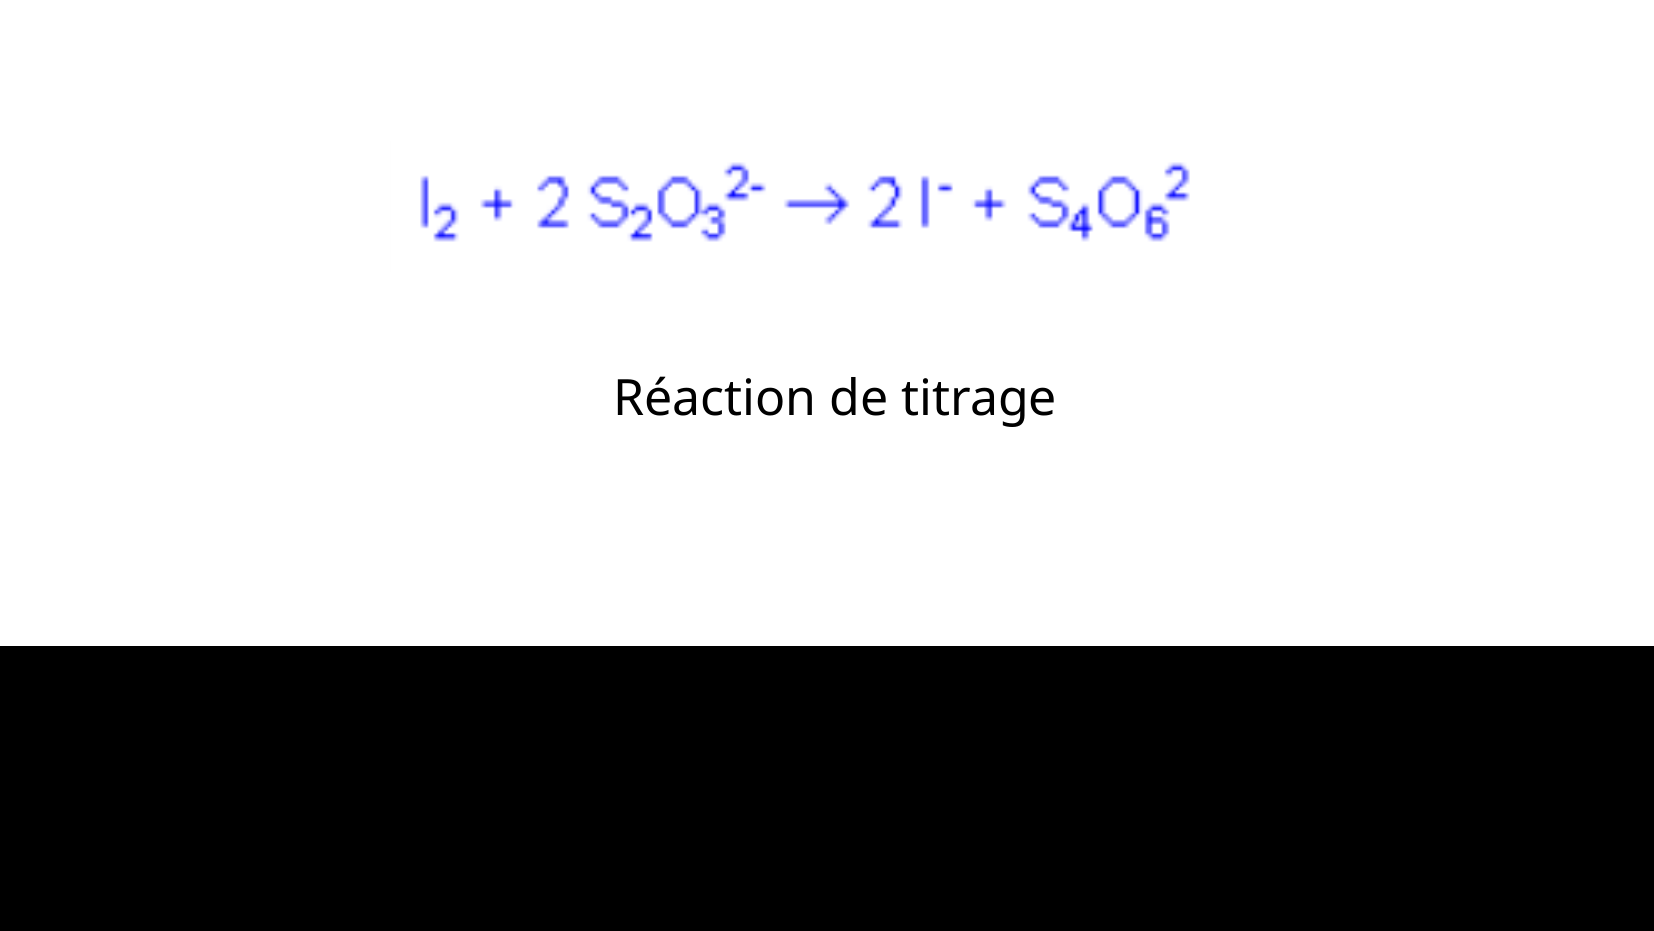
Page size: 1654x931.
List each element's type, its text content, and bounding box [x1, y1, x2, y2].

text_box [0, 646, 1654, 931]
picture [389, 141, 1220, 272]
text_box Réaction de titrage [598, 354, 1028, 434]
